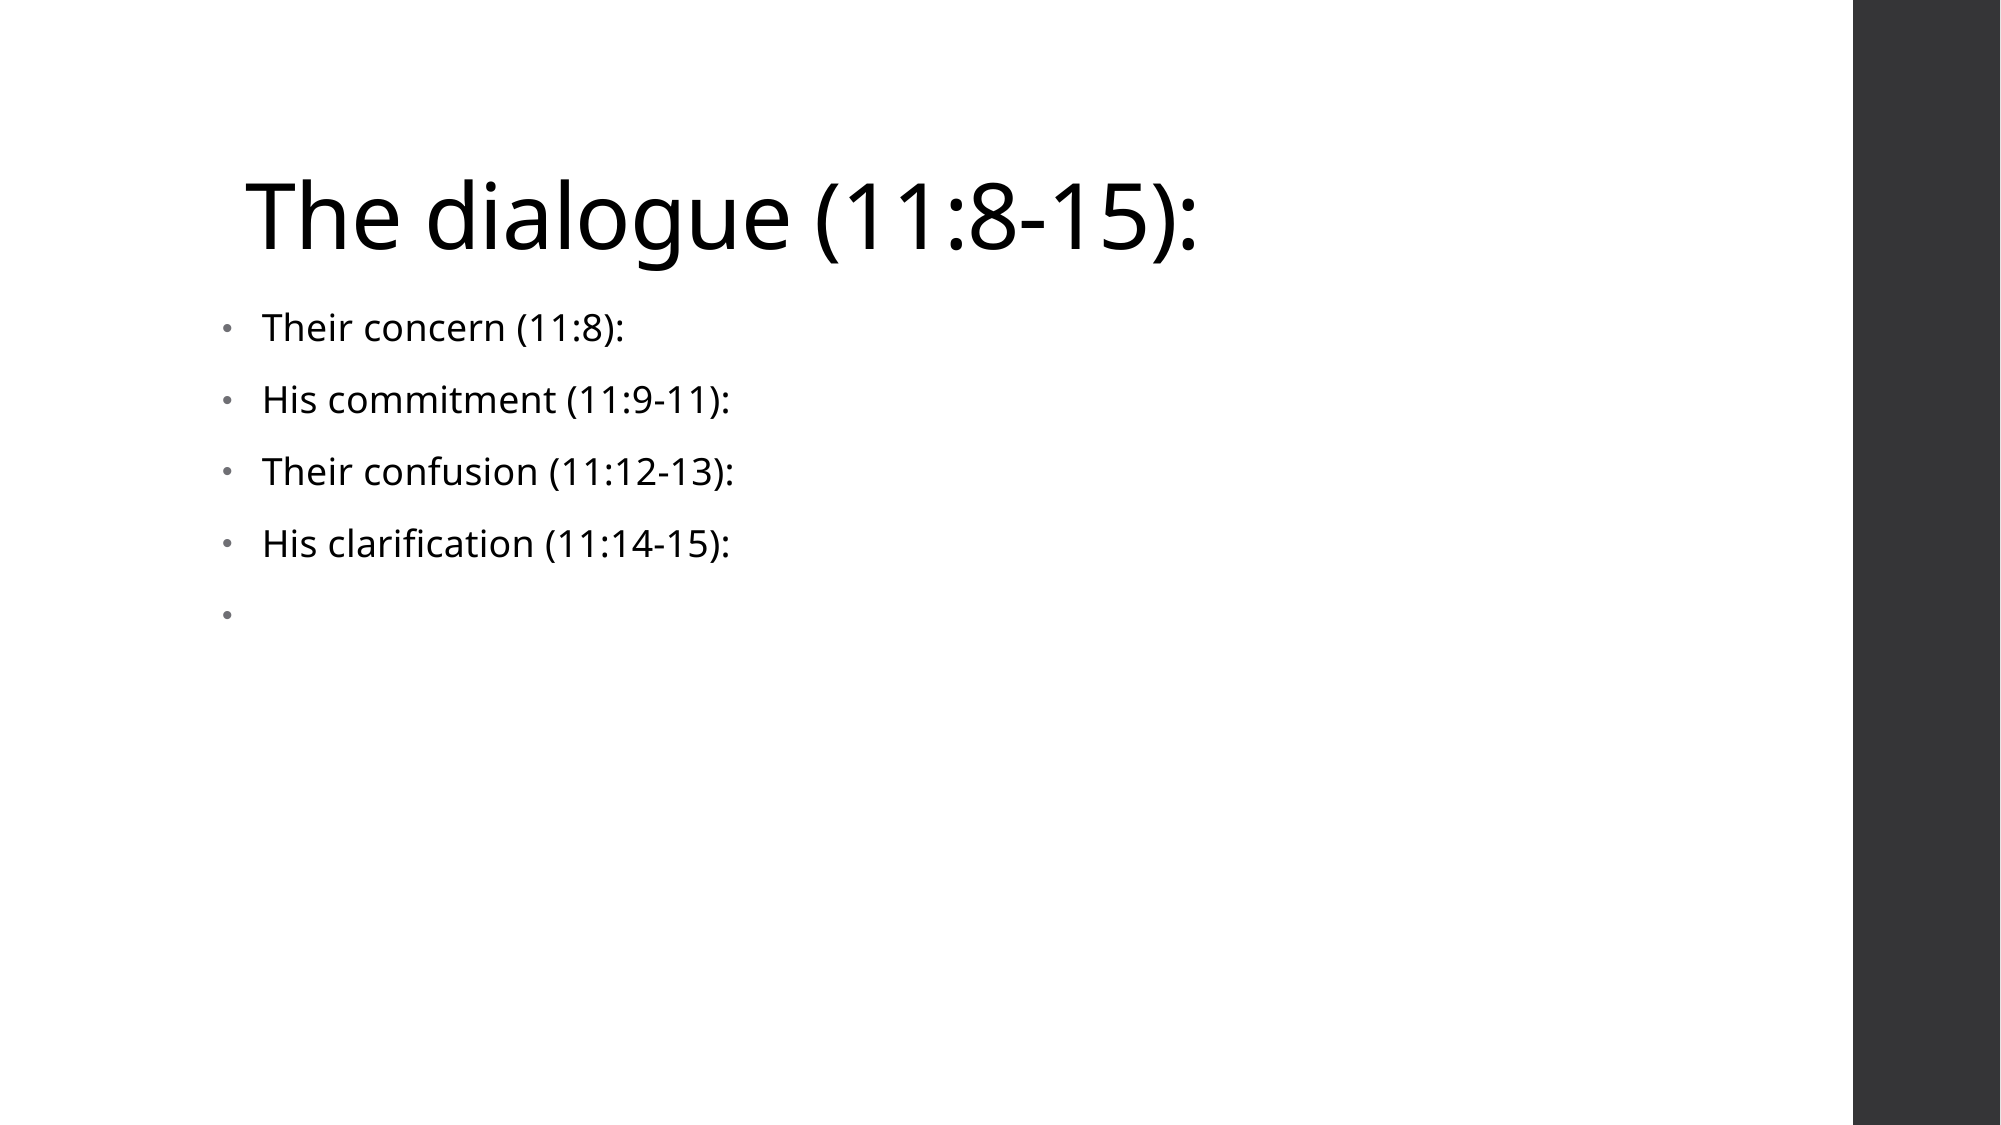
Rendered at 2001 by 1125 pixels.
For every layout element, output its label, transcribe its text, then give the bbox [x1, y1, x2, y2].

list Their concern (11:8): His commitment (11:9-11): Their confusion (11:12-13): His clarification (11:14-15): [206, 299, 1617, 1014]
title The dialogue (11:8-15): [206, 60, 1797, 278]
